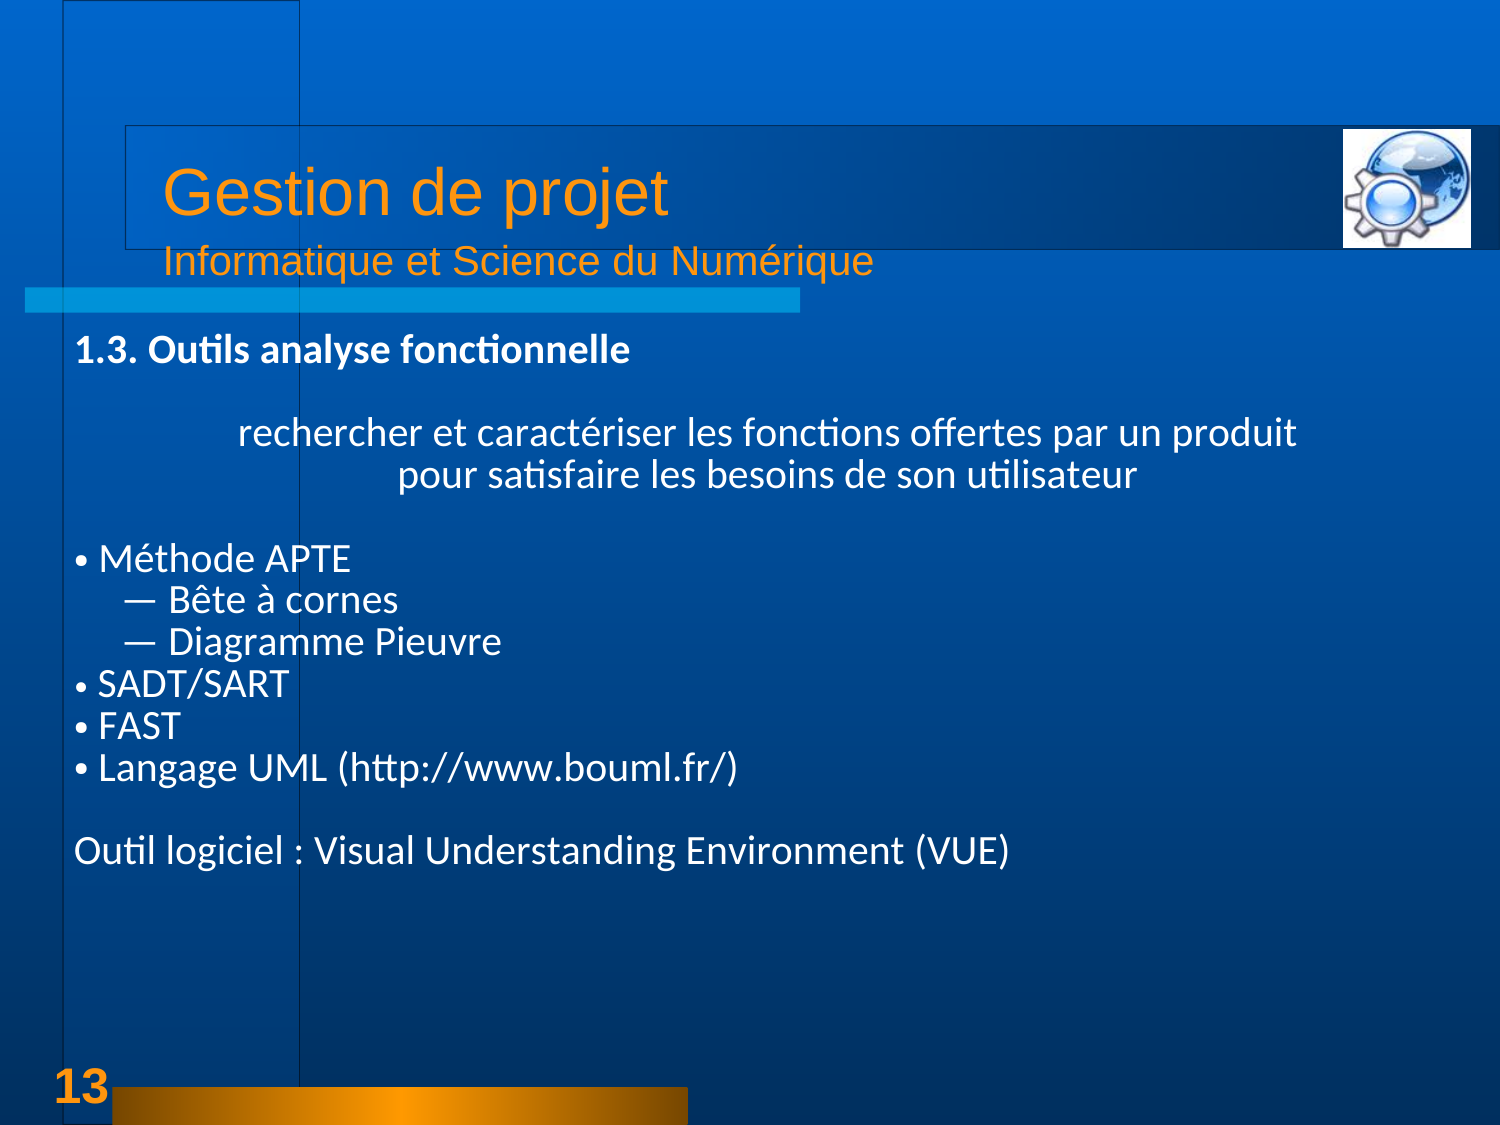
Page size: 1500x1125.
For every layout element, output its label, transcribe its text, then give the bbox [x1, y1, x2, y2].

text_box 1.3. Outils analyse fonctionnelle rechercher et caractériser les fonctions offertes par un produit pour satisfaire les besoins de son utilisateur Méthode APTE — Bête à cornes — Diagramme Pieuvre SADT/SART FAST Langage UML (http://www.bouml.fr/) Outil logiciel : Visual Understanding Environment (VUE) [59, 324, 1477, 1003]
picture [1343, 129, 1471, 248]
